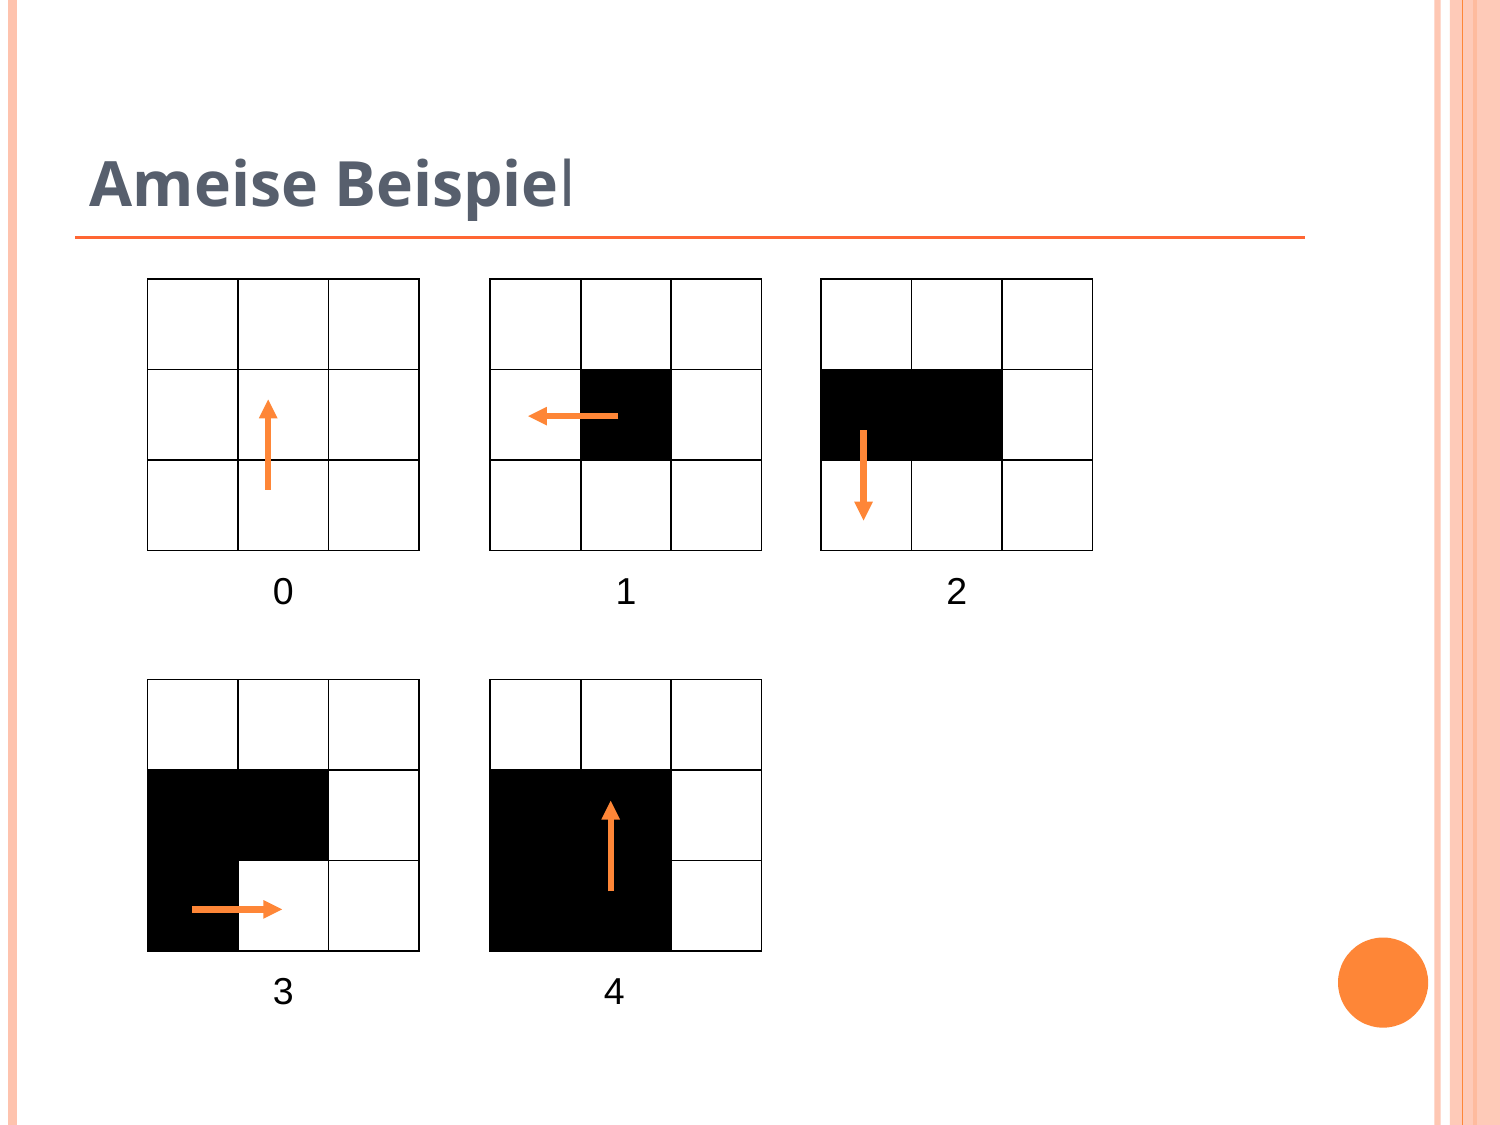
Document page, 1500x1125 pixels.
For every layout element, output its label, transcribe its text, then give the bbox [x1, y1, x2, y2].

text_box [490, 770, 670, 952]
text_box 2 [903, 562, 1010, 620]
text_box [820, 369, 1001, 459]
text_box [580, 369, 670, 459]
text_box [147, 770, 328, 952]
text_box 3 [230, 963, 337, 1021]
title Ameise Beispiel [74, 44, 1300, 233]
text_box 4 [560, 963, 668, 1021]
text_box 0 [230, 562, 337, 620]
text_box 1 [572, 562, 680, 620]
